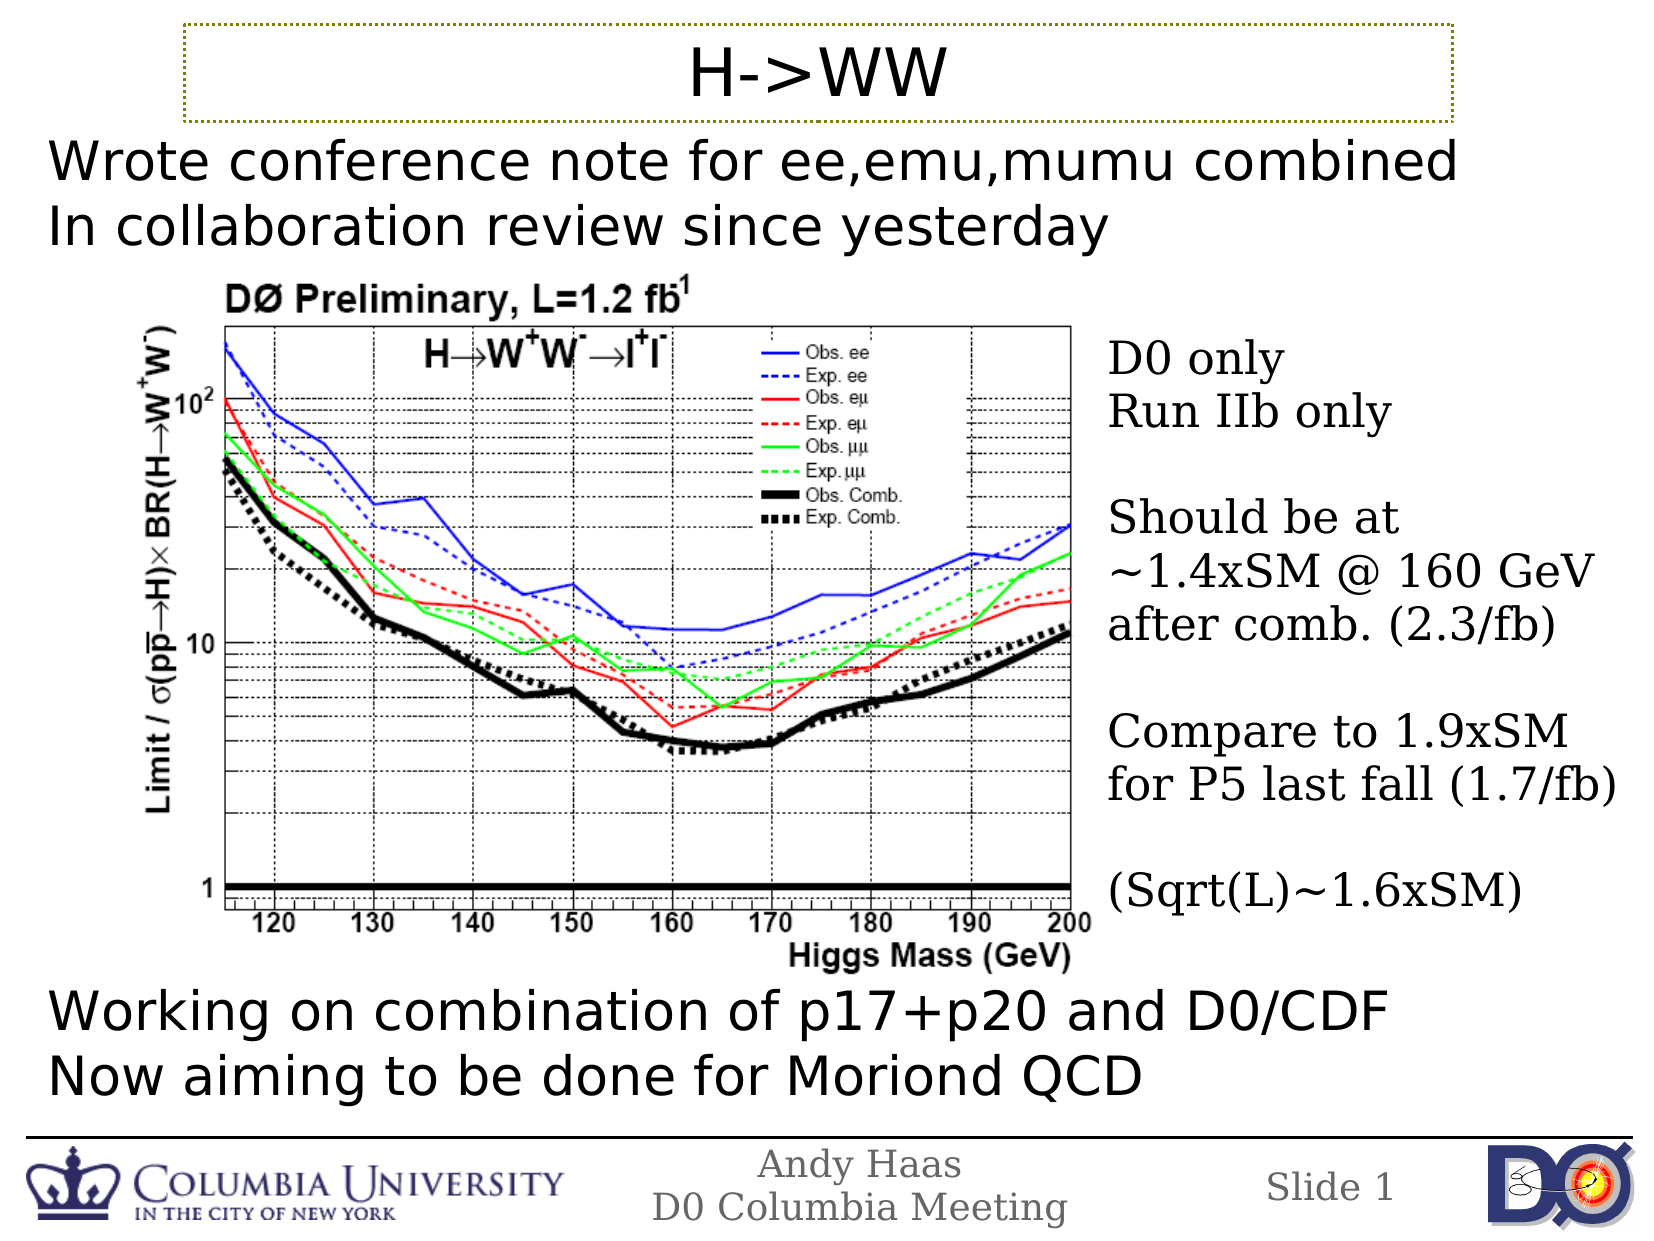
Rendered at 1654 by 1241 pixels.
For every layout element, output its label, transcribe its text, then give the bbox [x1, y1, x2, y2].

list Wrote conference note for ee,emu,mumu combined In collaboration review since yesterday Working on combination of p17+p20 and D0/CDF Now aiming to be done for Moriond QCD [30, 140, 1600, 1125]
text_box D0 only Run IIb only Should be at ~1.4xSM @ 160 GeV after comb. (2.3/fb) Compare to 1.9xSM for P5 last fall (1.7/fb) (Sqrt(L)~1.6xSM) [1107, 331, 1619, 918]
title H->WW [184, 24, 1453, 122]
picture [1479, 1140, 1639, 1233]
picture [26, 1146, 565, 1220]
